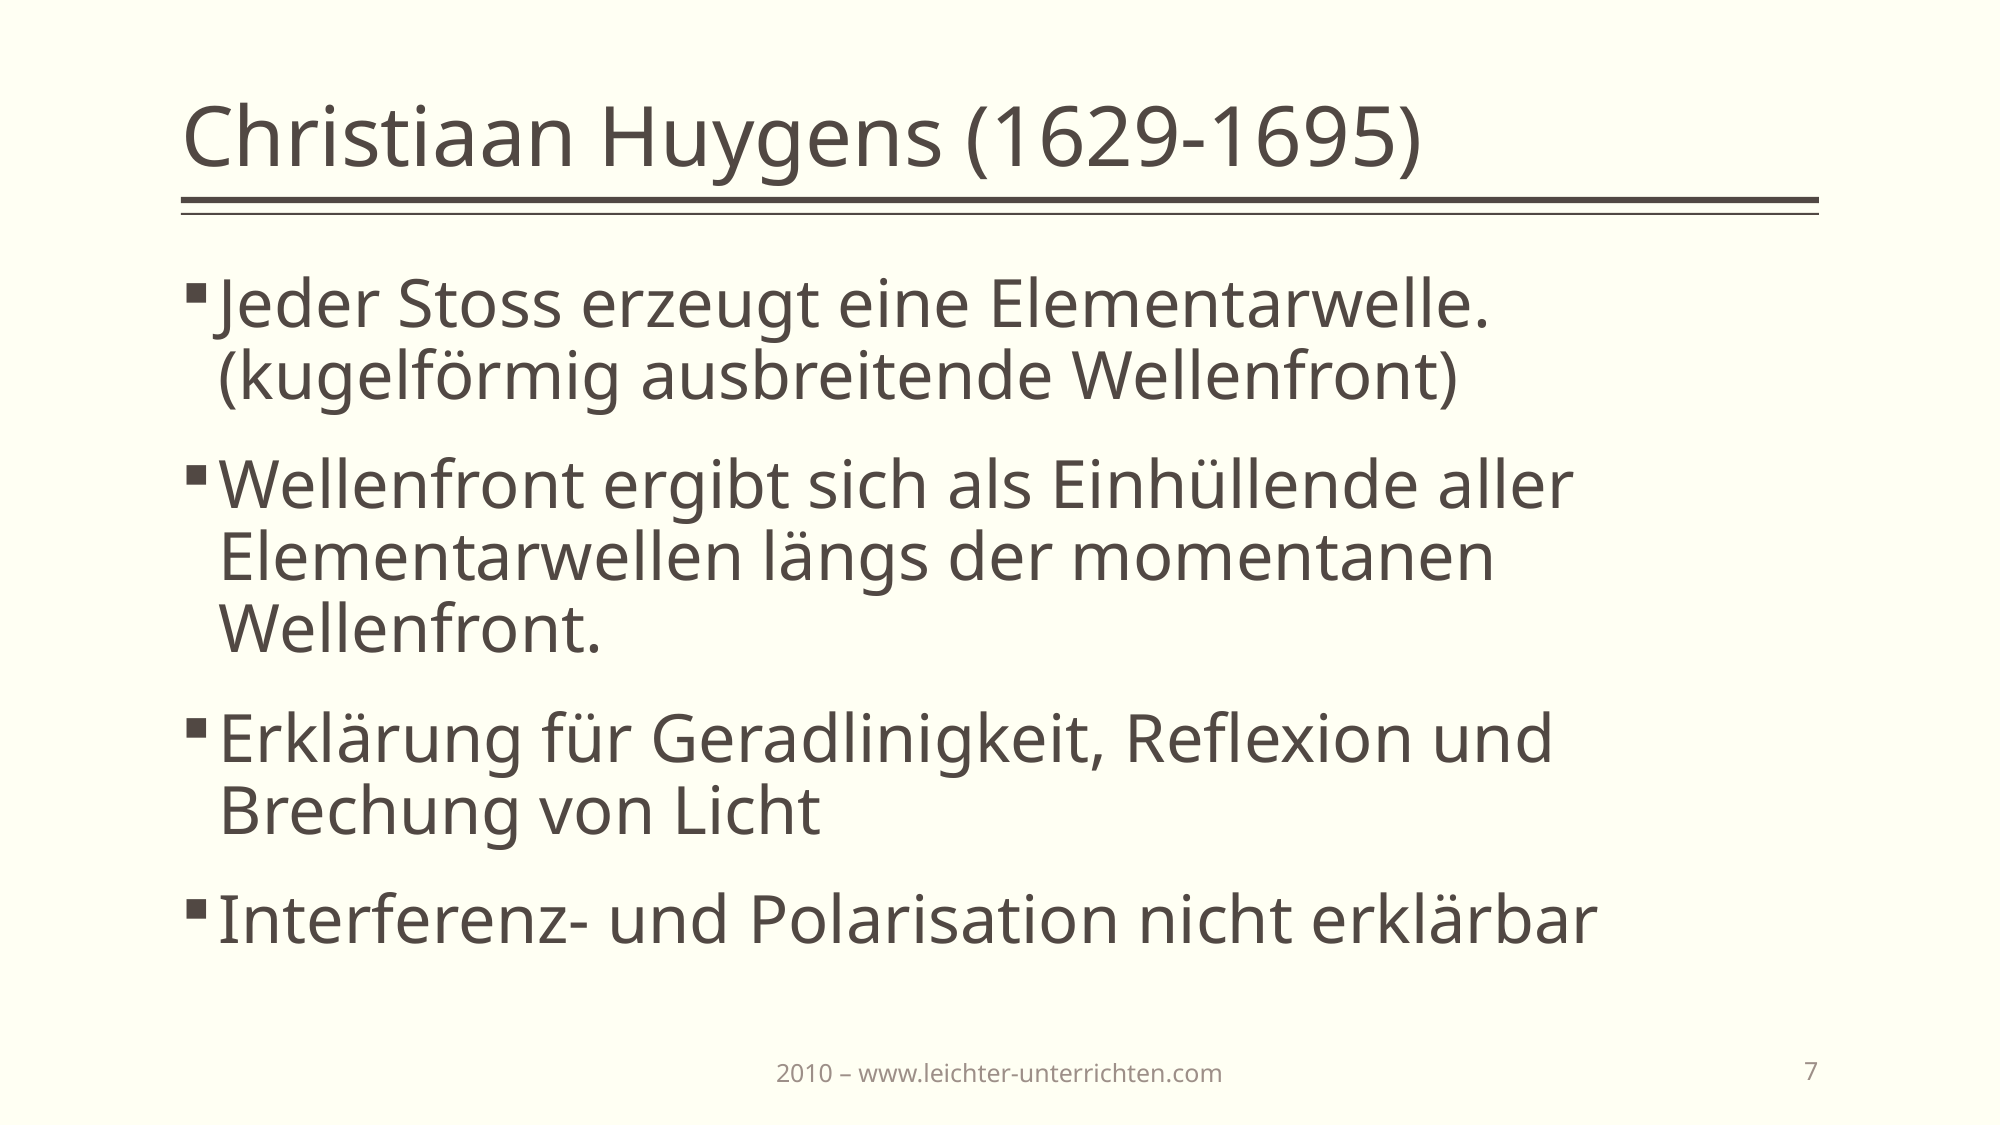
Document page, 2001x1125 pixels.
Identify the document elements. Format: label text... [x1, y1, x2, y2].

title Christiaan Huygens (1629-1695) [181, 12, 1819, 193]
list Jeder Stoss erzeugt eine Elementarwelle. (kugelförmig ausbreitende Wellenfront) Wellenfront ergibt sich als Einhüllende aller Elementarwellen längs der momentanen Wellenfront. Erklärung für Geradlinigkeit, Reflexion und Brechung von Licht Interferenz- und Polarisation nicht erklärbar [181, 262, 1819, 1013]
slide_number <Foliennummer> [1518, 1042, 1819, 1103]
footer 2010 – www.leichter-unterrichten.com [481, 1042, 1518, 1103]
